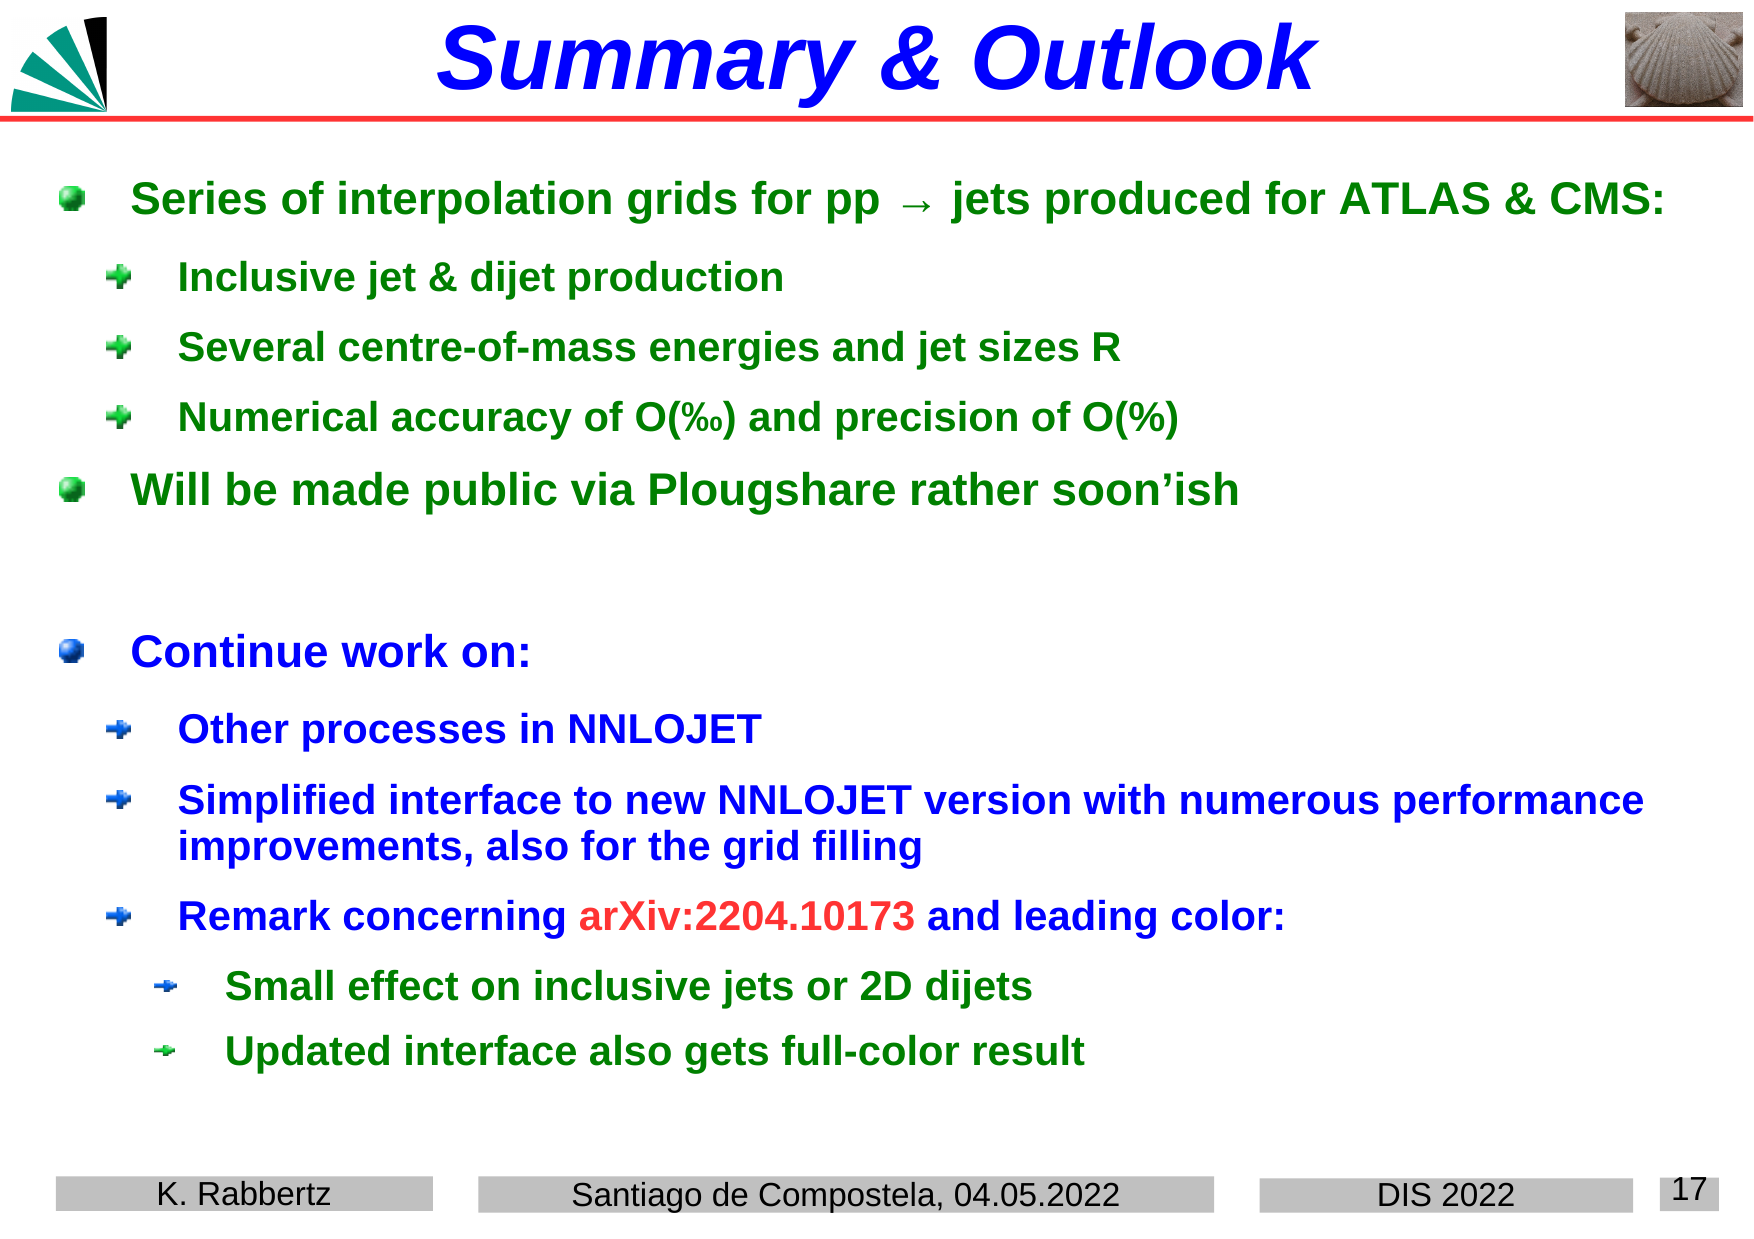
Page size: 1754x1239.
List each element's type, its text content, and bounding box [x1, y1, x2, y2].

picture [1630, 12, 1743, 107]
list Series of interpolation grids for pp → jets produced for ATLAS & CMS: Inclusive jet & dijet production Several centre-of-mass energies and jet sizes R Numerical accuracy of O(‰) and precision of O(%) Will be made public via Plougshare rather soon’ish Continue work on: Other processes in NNLOJET Simplified interface to new NNLOJET version with numerous performance improvements, also for the grid filling Remark concerning arXiv:2204.10173 and leading color: Small effect on inclusive jets or 2D dijets Updated interface also gets full-color result [47, 172, 1731, 1151]
picture [11, 17, 107, 113]
title Summary & Outlook [124, 0, 1630, 116]
